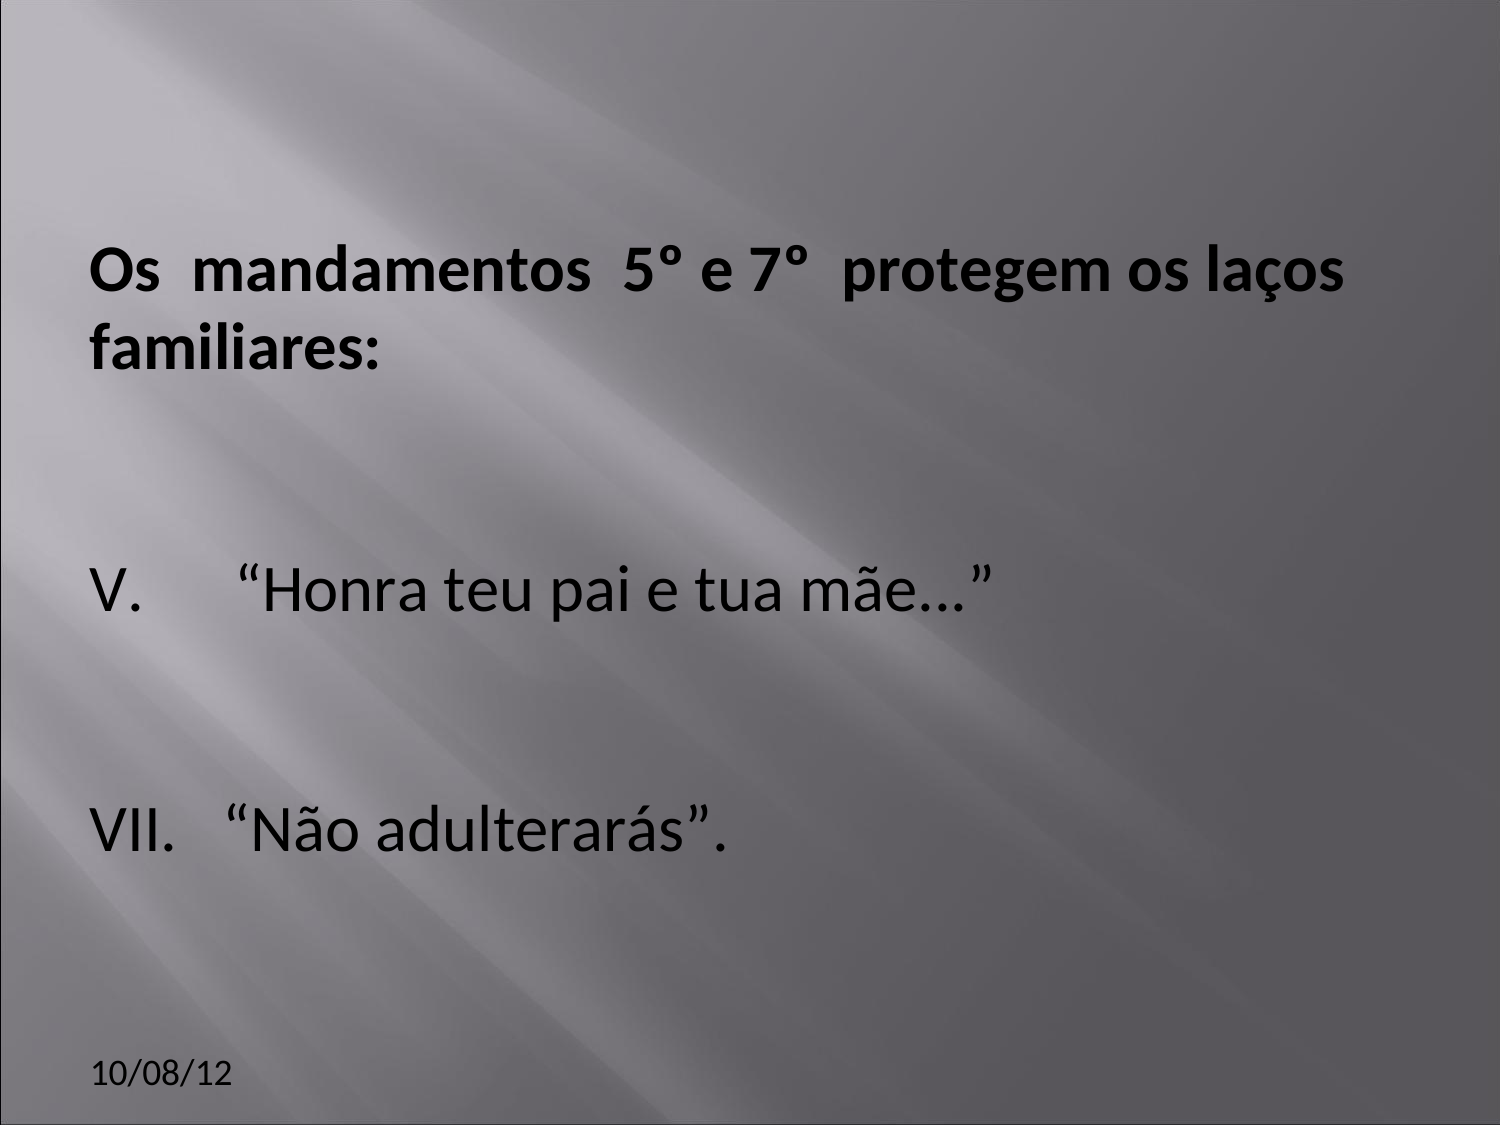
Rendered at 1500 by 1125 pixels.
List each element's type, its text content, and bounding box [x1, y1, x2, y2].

text_box Os mandamentos 5º e 7º protegem os laços familiares: V. “Honra teu pai e tua mãe...” VII. “Não adulterarás”. [75, 219, 1426, 1005]
picture [0, 0, 1500, 1125]
text_box 10/08/12 [75, 1042, 425, 1125]
